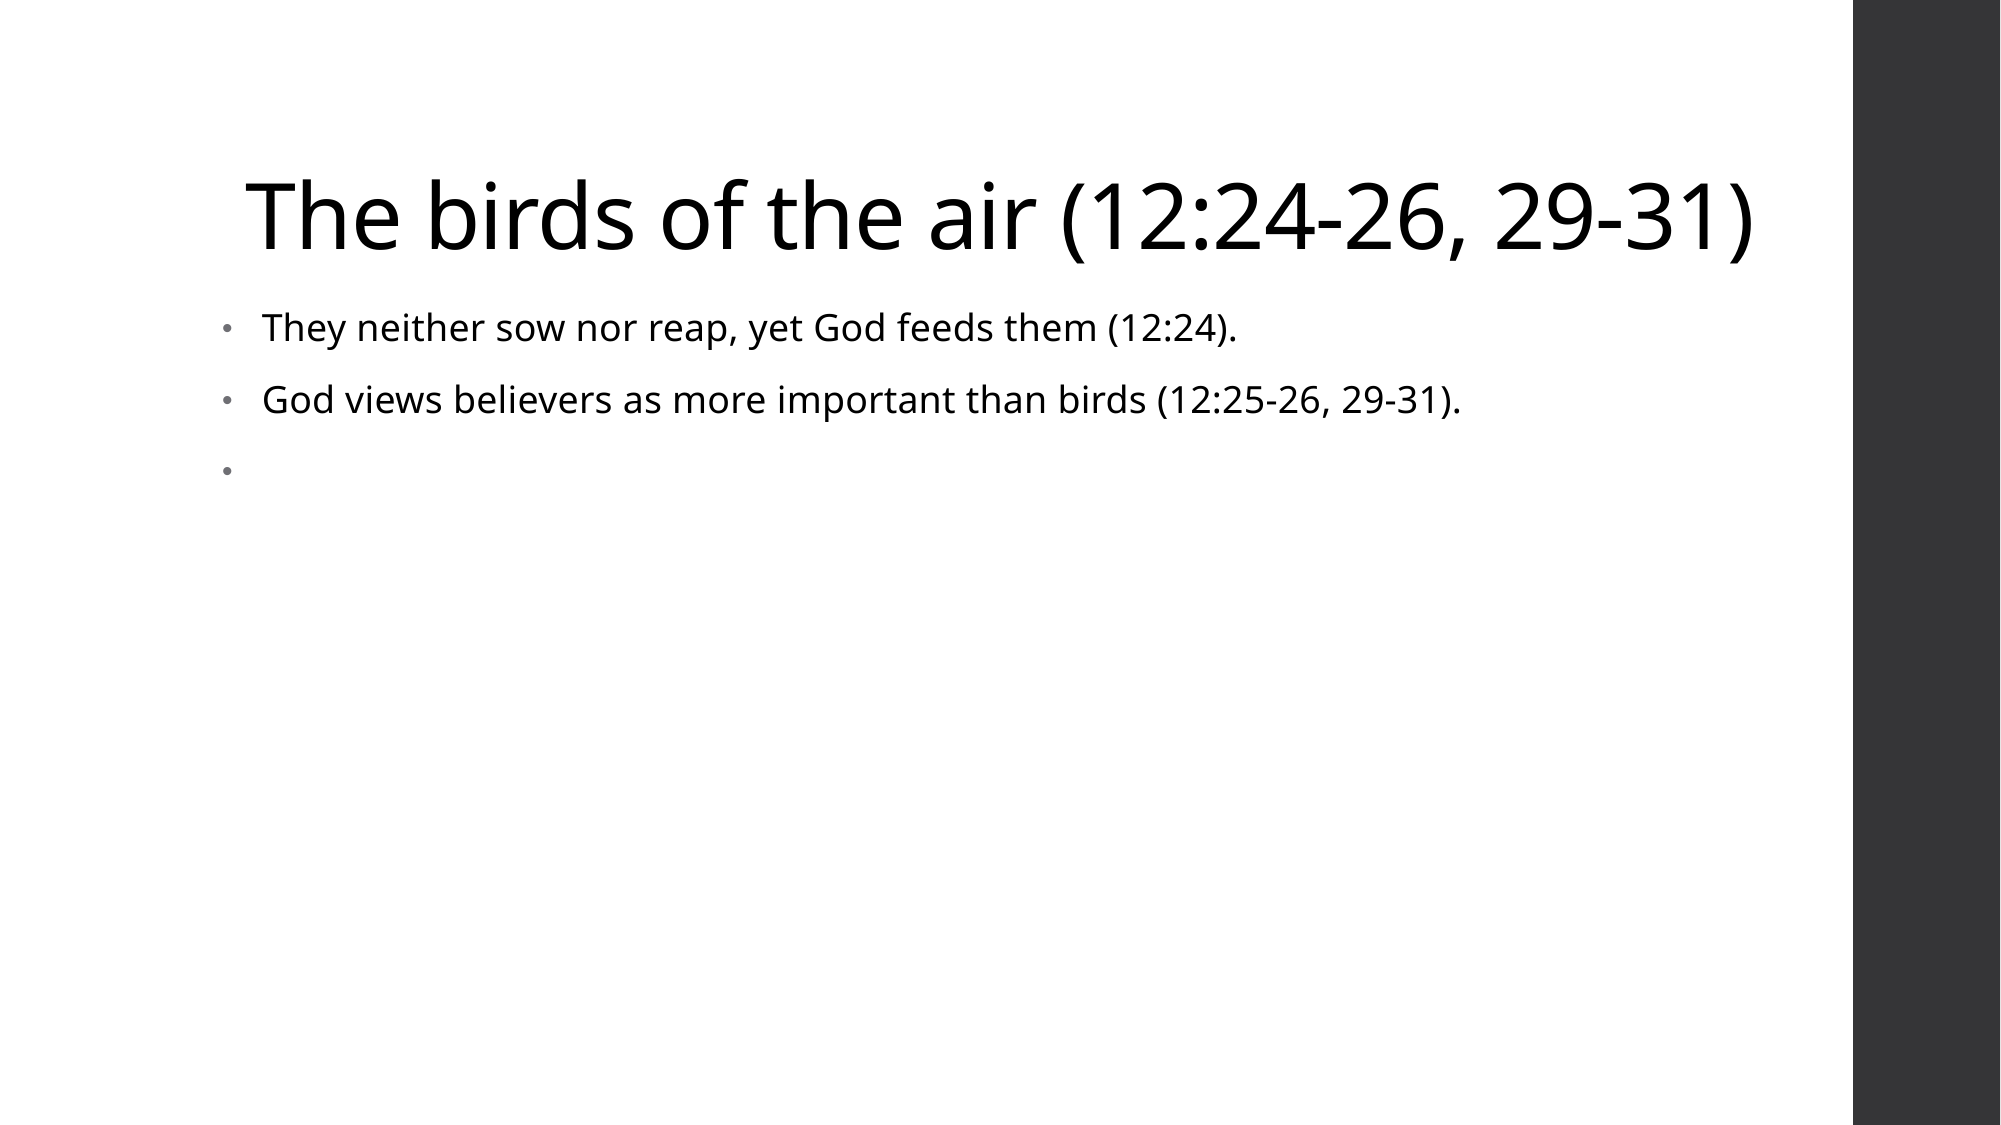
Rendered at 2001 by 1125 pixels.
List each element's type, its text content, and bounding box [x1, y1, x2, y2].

title The birds of the air (12:24-26, 29-31) [206, 60, 1797, 278]
list They neither sow nor reap, yet God feeds them (12:24). God views believers as more important than birds (12:25-26, 29-31). [206, 299, 1617, 1014]
